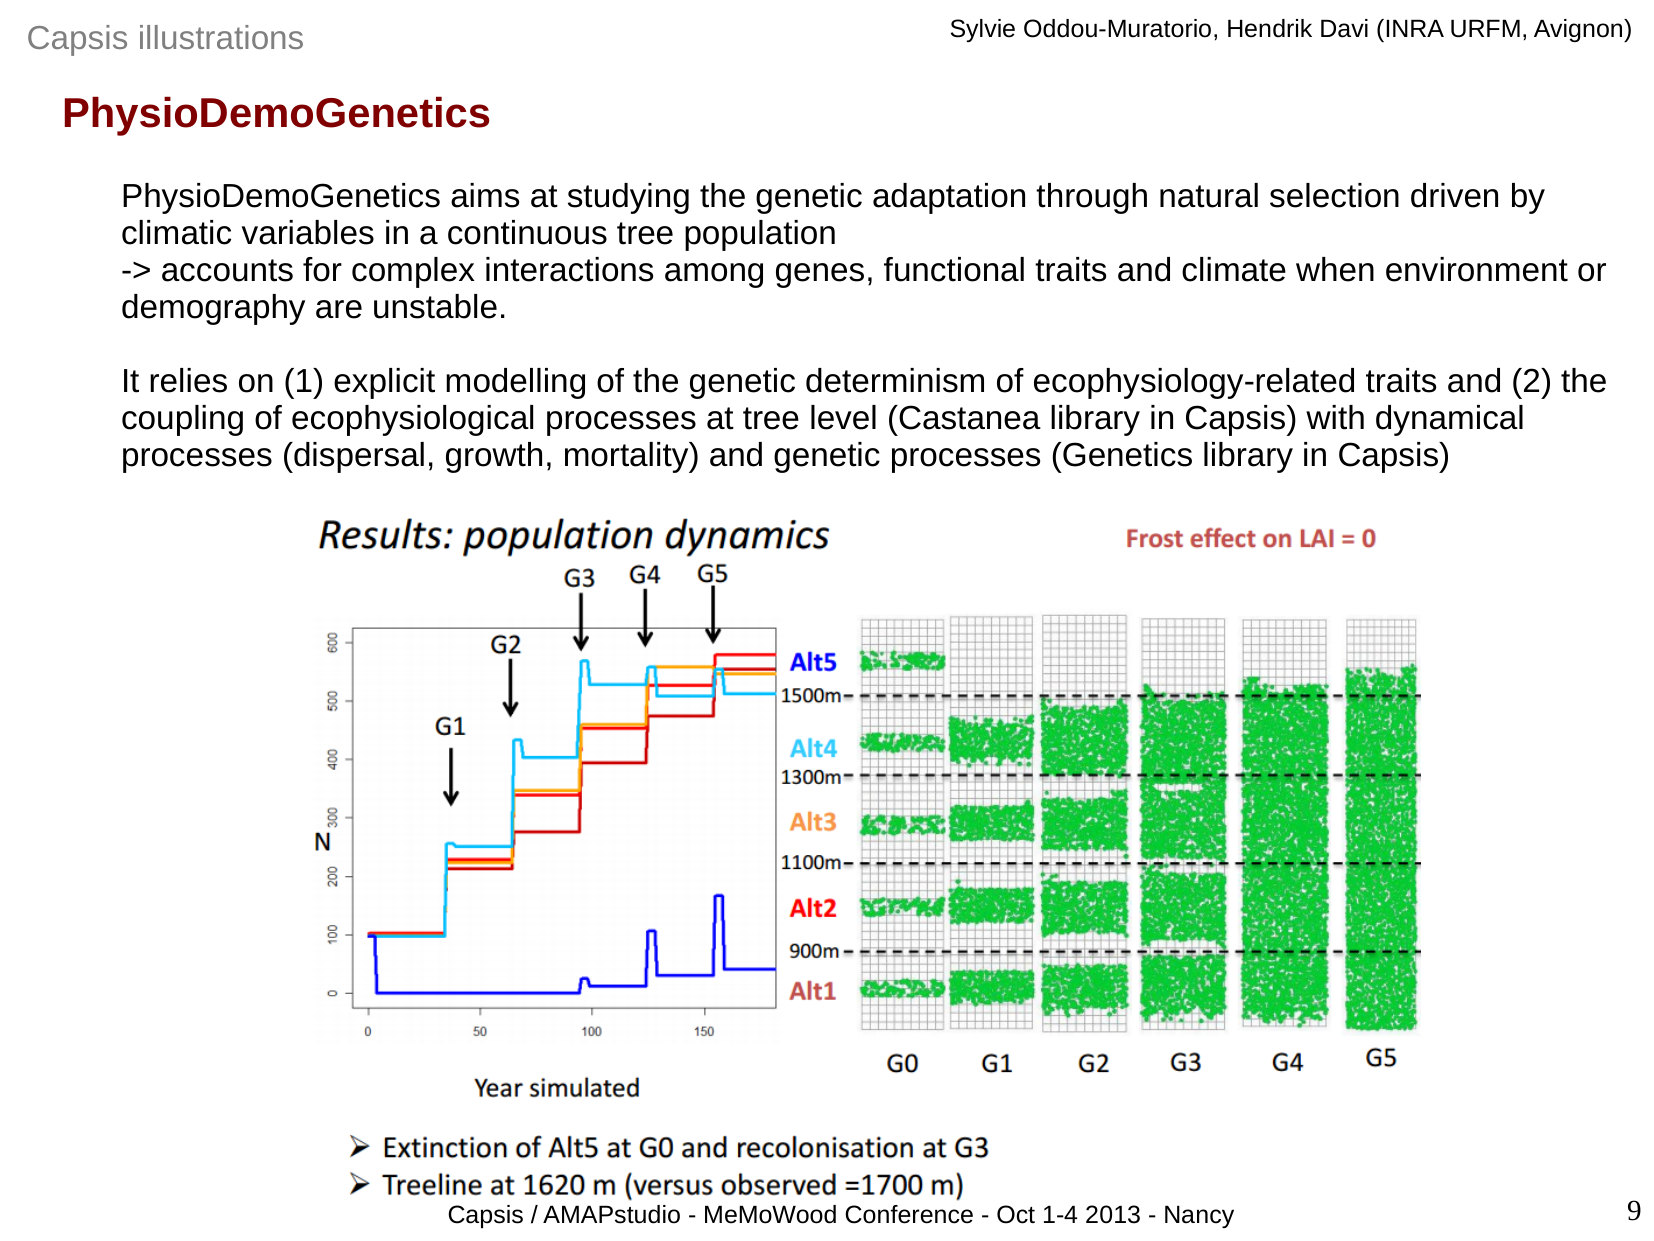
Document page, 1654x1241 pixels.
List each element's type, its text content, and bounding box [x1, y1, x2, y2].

text_box PhysioDemoGenetics [47, 82, 1418, 144]
text_box Capsis / AMAPstudio - MeMoWood Conference - Oct 1-4 2013 - Nancy [307, 1192, 1377, 1236]
text_box Sylvie Oddou-Muratorio, Hendrik Davi (INRA URFM, Avignon) [708, 7, 1649, 60]
picture [307, 518, 1421, 1204]
text_box Capsis illustrations [11, 11, 426, 64]
text_box PhysioDemoGenetics aims at studying the genetic adaptation through natural selection driven by climatic variables in a continuous tree population -> accounts for complex interactions among genes, functional traits and climate when environment or demography are unstable. It relies on (1) explicit modelling of the genetic determinism of ecophysiology-related traits and (2) the coupling of ecophysiological processes at tree level (Castanea library in Capsis) with dynamical processes (dispersal, growth, mortality) and genetic processes (Genetics library in Capsis) [106, 170, 1630, 482]
